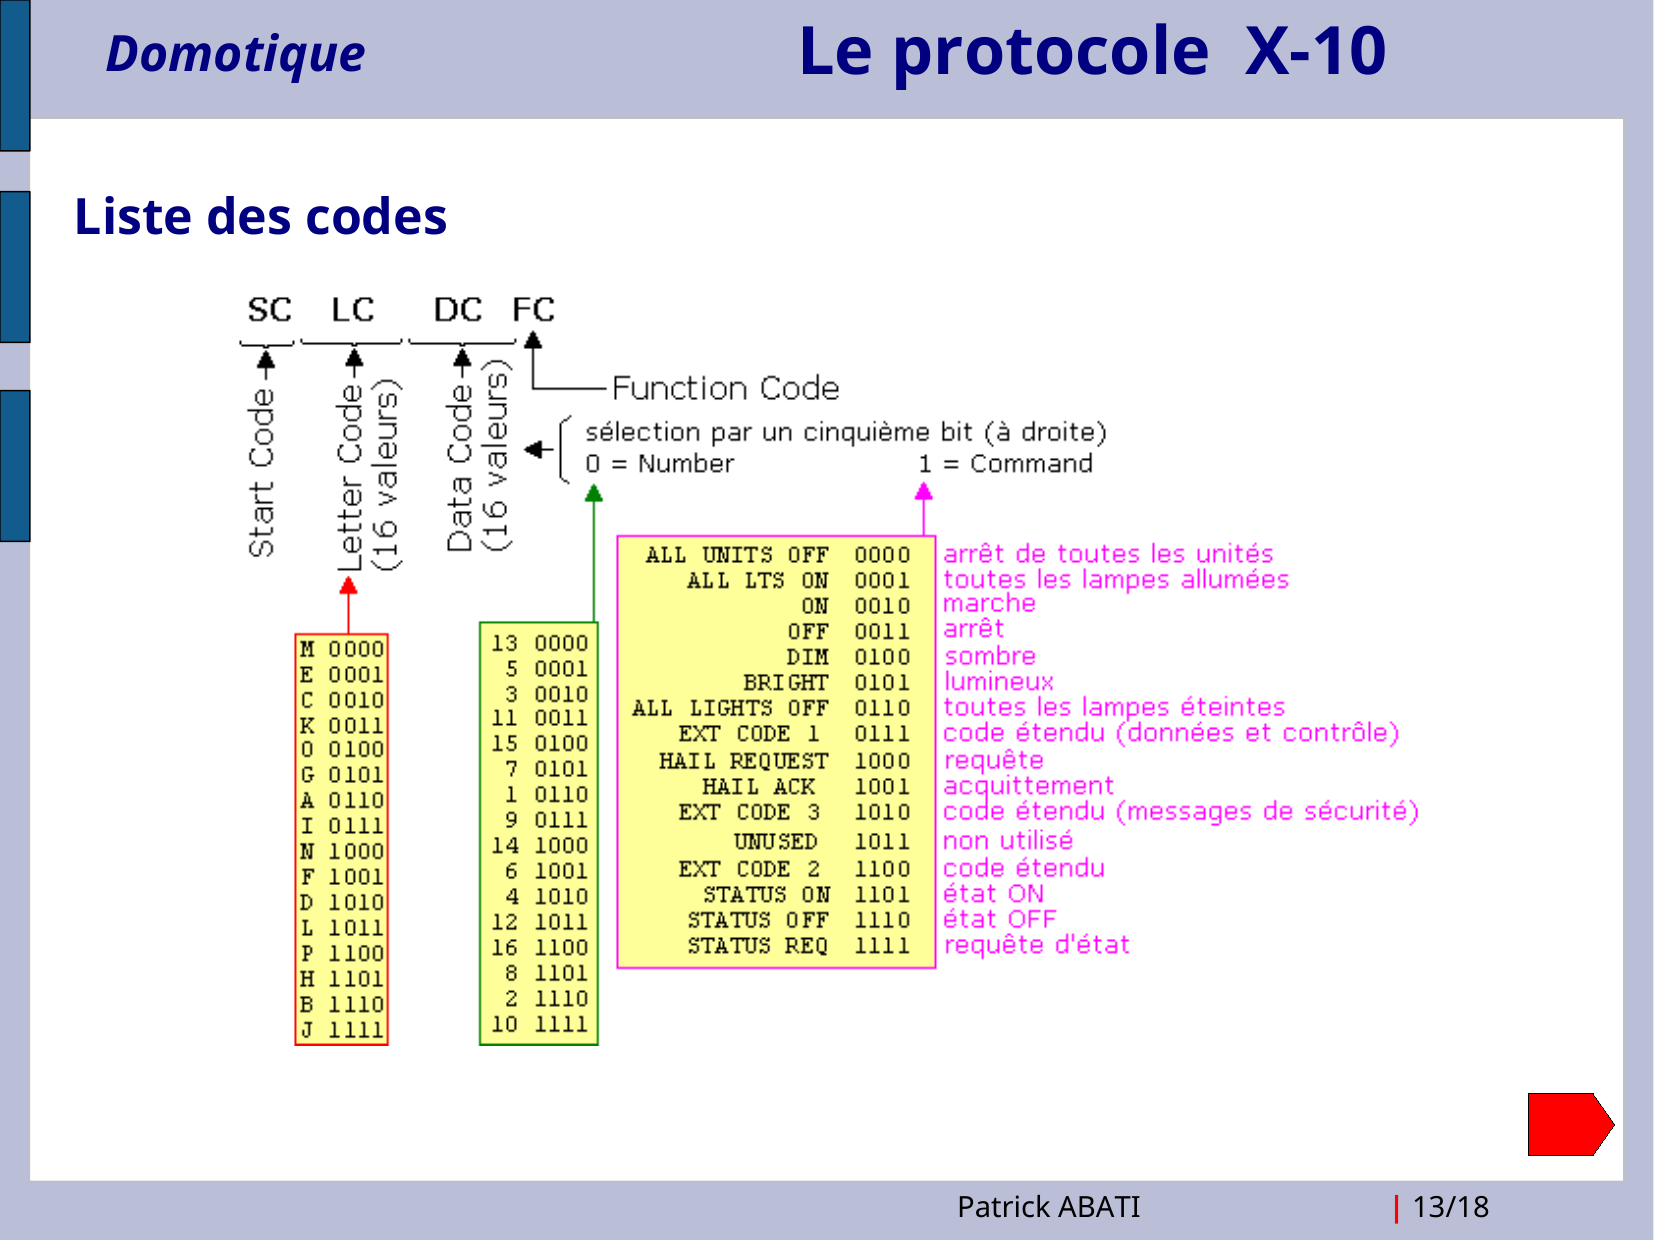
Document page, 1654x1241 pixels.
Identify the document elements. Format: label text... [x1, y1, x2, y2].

picture [238, 294, 1420, 1046]
text_box Liste des codes [59, 177, 1595, 1093]
text_box [1528, 1093, 1615, 1156]
